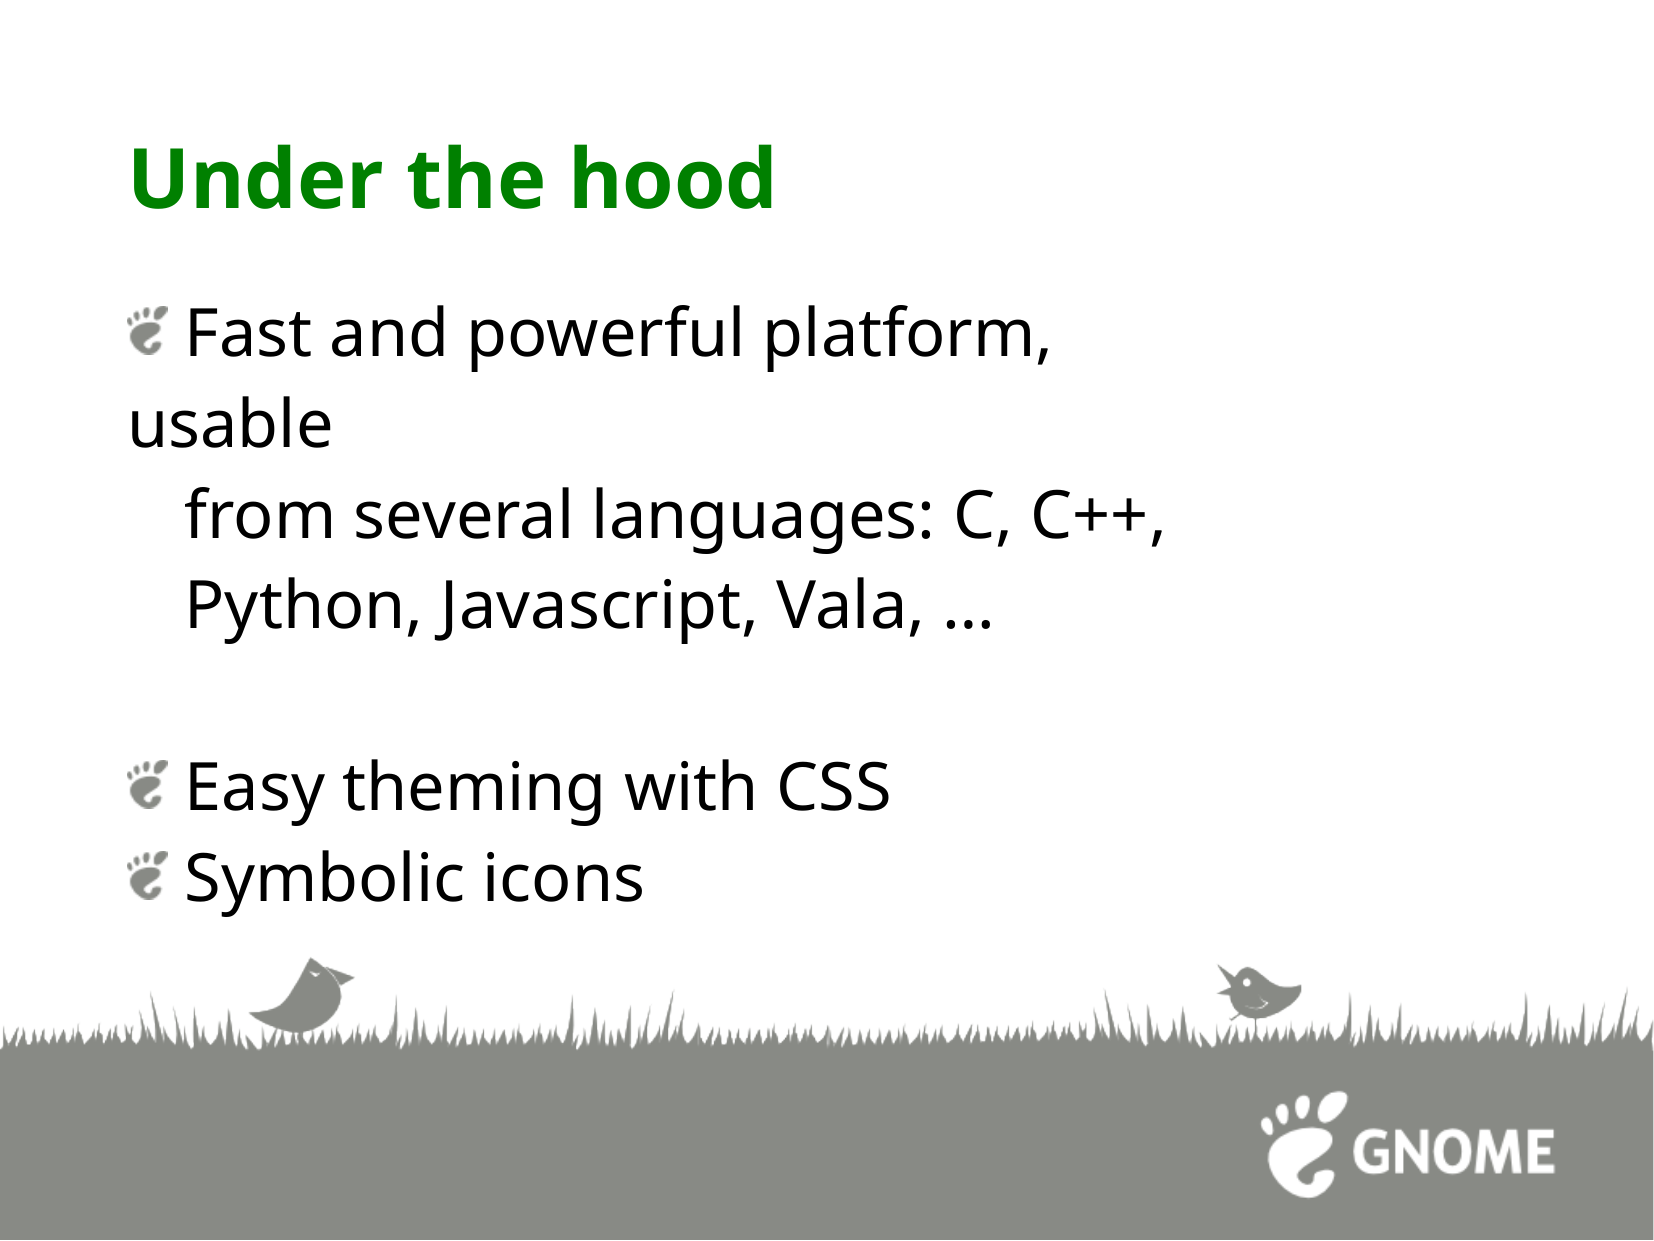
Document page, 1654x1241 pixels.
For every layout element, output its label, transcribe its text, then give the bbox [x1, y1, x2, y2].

picture [0, 0, 1654, 1241]
text_box Under the hood [112, 112, 1276, 239]
text_box Fast and powerful platform, usable from several languages: C, C++, Python, Javascript, Vala, … Easy theming with CSS Symbolic icons [112, 277, 1276, 830]
